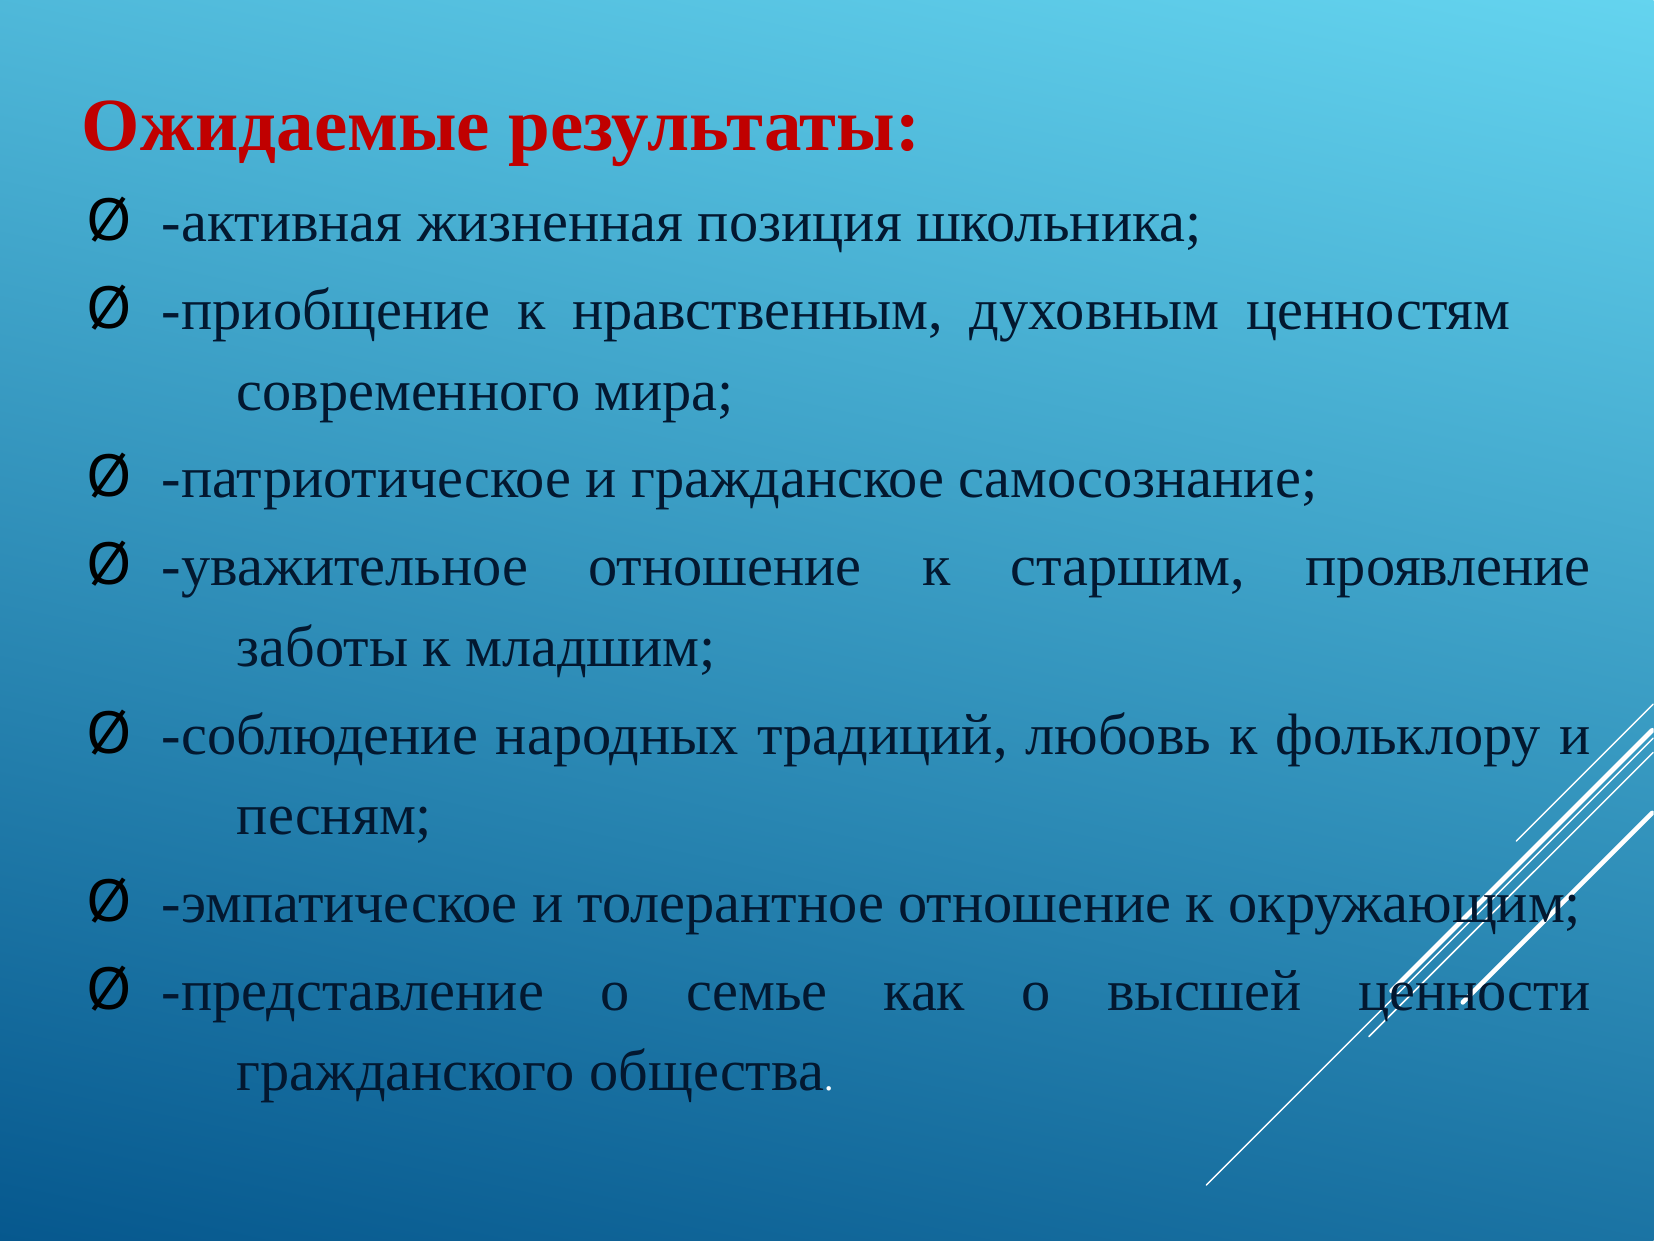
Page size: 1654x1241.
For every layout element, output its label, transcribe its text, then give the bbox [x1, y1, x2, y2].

text_box Ожидаемые результаты: -активная жизненная позиция школьника; -приобщение к нравственным, духовным ценностям современного мира; -патриотическое и гражданское самосознание; -уважительное отношение к старшим, проявление заботы к младшим; -соблюдение народных традиций, любовь к фольклору и песням; -эмпатическое и толерантное отношение к окружающим; -представление о семье как о высшей ценности гражданского общества. [67, 54, 1606, 1110]
